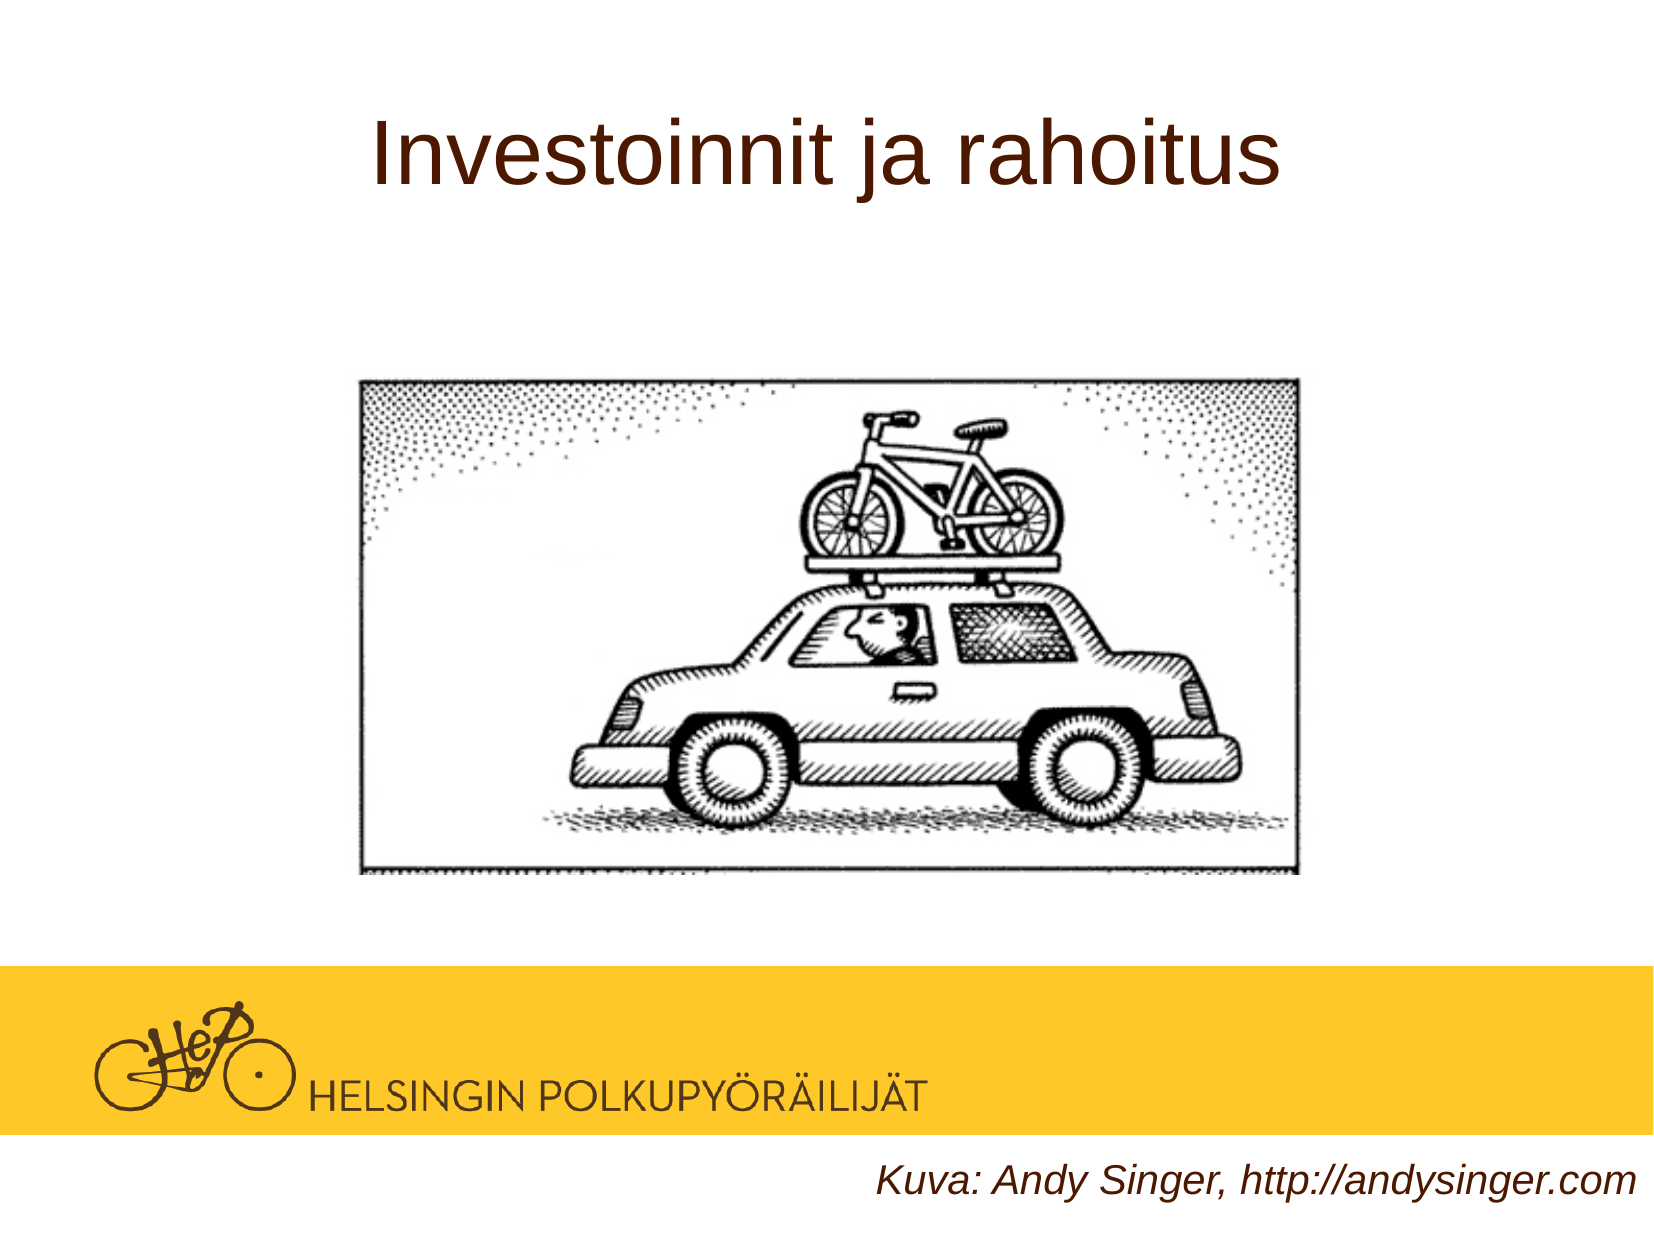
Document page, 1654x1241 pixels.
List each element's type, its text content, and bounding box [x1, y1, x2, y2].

picture [347, 370, 1318, 875]
picture [0, 966, 1654, 1135]
list Kuva: Andy Singer, http://andysinger.com [233, 1156, 1638, 1241]
title Investoinnit ja rahoitus [82, 49, 1571, 257]
